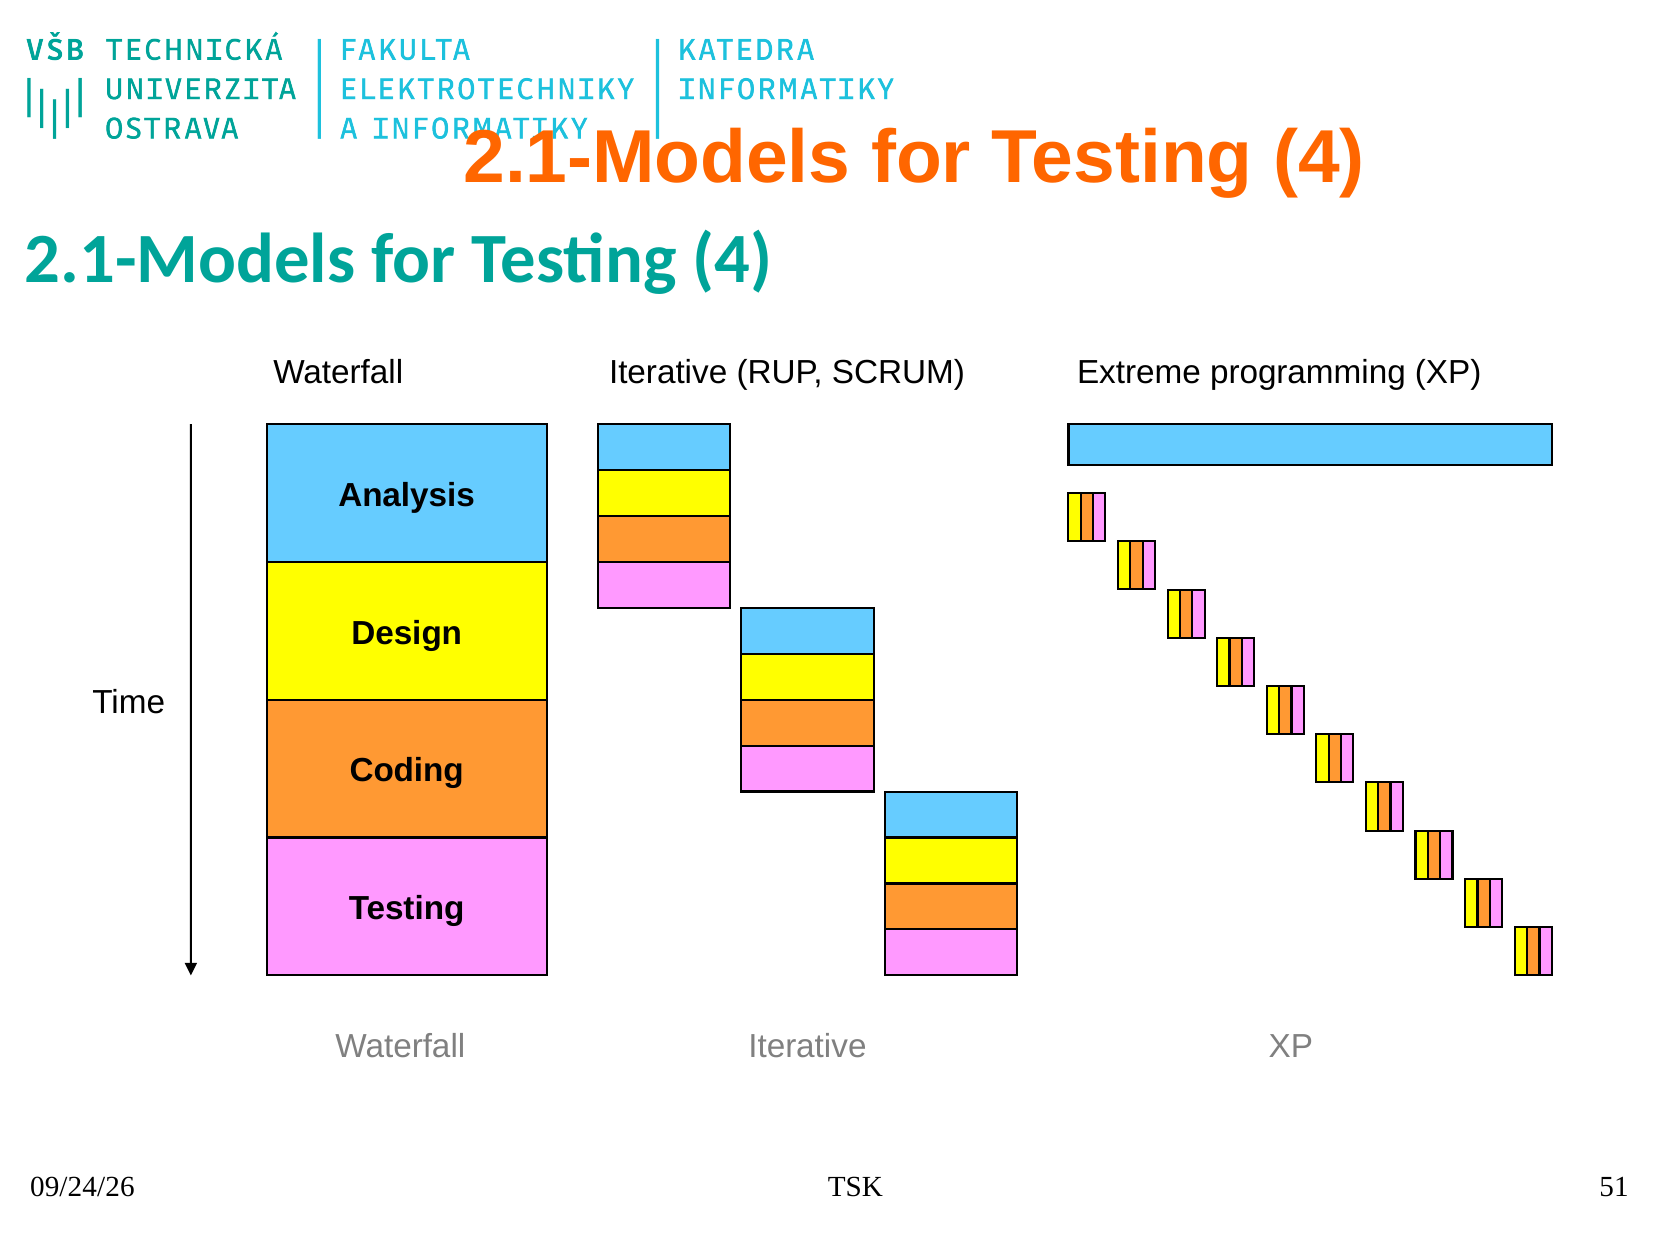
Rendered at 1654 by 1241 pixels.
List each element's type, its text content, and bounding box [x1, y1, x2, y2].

text_box [1167, 589, 1205, 638]
text_box [1266, 685, 1304, 735]
text_box [1465, 878, 1503, 927]
text_box [1217, 637, 1255, 686]
text_box [741, 607, 874, 792]
picture [26, 31, 894, 139]
text_box XP [1195, 1016, 1387, 1078]
text_box Waterfall [258, 343, 437, 404]
text_box Waterfall [305, 1016, 496, 1078]
text_box [1365, 782, 1403, 831]
title 2.1-Models for Testing (4) [24, 169, 1629, 300]
text_box Design [266, 561, 547, 699]
text_box [1068, 424, 1552, 466]
text_box [1118, 541, 1156, 590]
text_box Coding [266, 699, 547, 837]
text_box [1316, 734, 1354, 783]
text_box [1415, 830, 1453, 879]
text_box 2.1-Models for Testing (4) [258, 49, 1571, 169]
text_box Testing [266, 837, 547, 976]
text_box Time [71, 672, 186, 734]
text_box Analysis [266, 424, 547, 561]
text_box Extreme programming (XP) [1062, 343, 1542, 404]
text_box [1514, 927, 1552, 976]
text_box [1068, 493, 1106, 542]
text_box Iterative [712, 1016, 903, 1078]
text_box [884, 791, 1018, 976]
text_box Iterative (RUP, SCRUM) [594, 343, 1025, 404]
text_box [597, 424, 731, 608]
